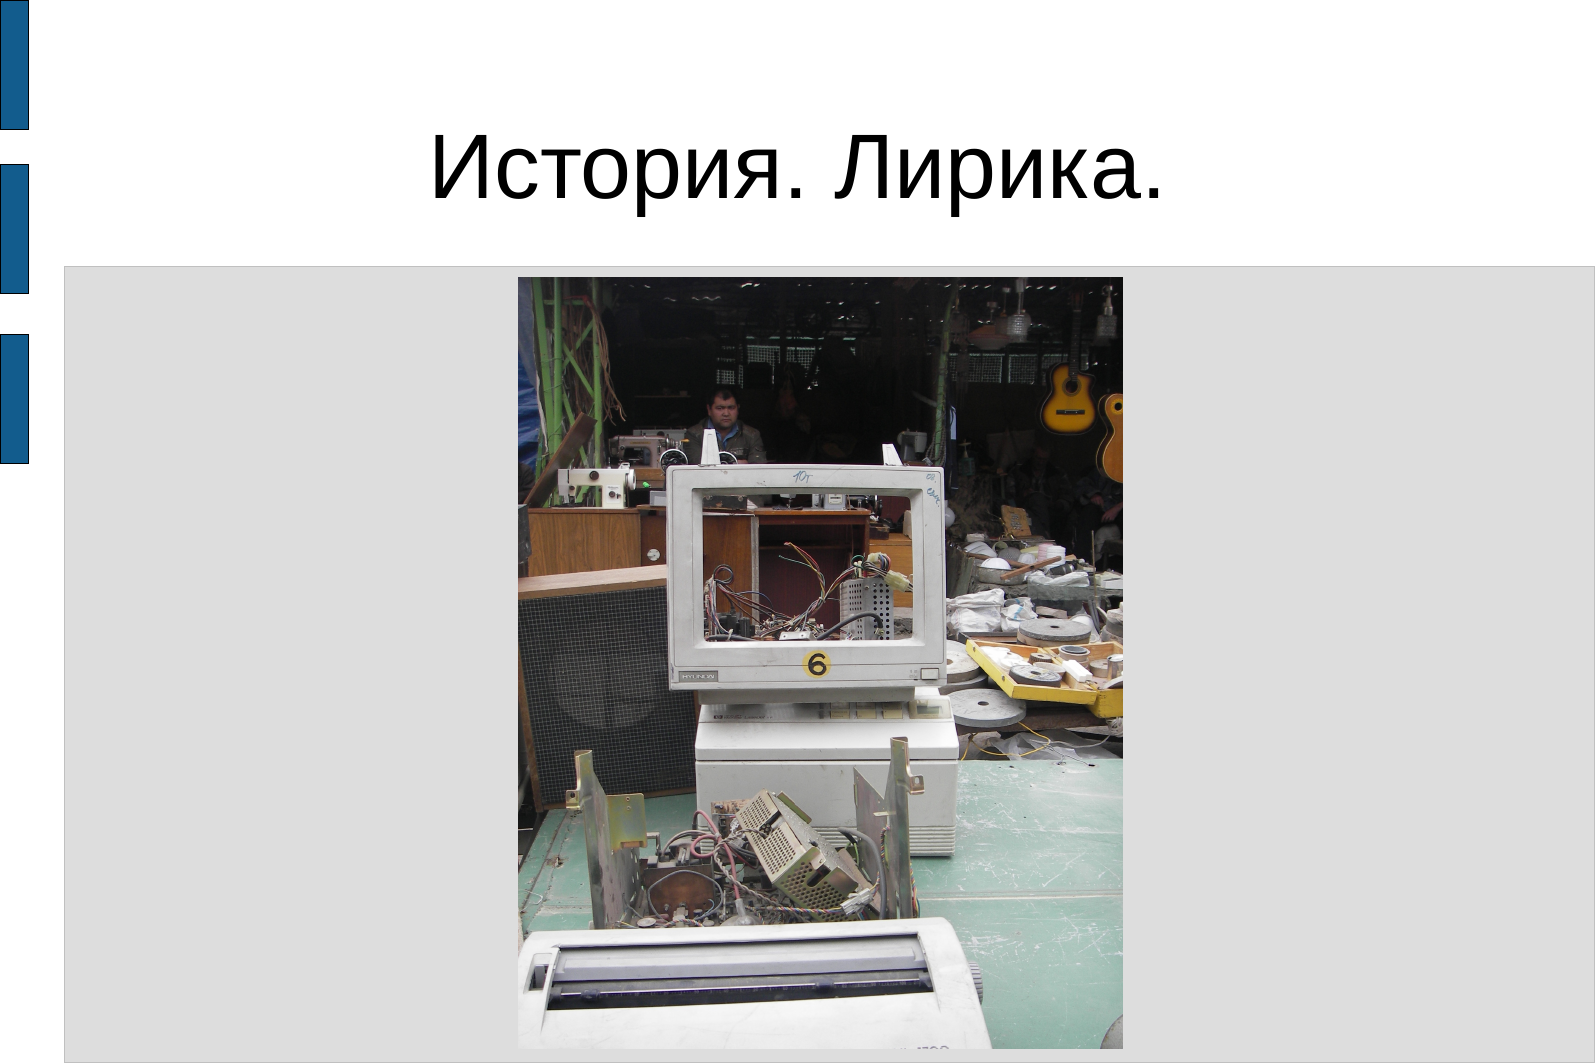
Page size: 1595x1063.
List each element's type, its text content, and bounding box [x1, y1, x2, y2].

picture [518, 277, 1123, 1049]
title История. Лирика. [117, 78, 1479, 256]
